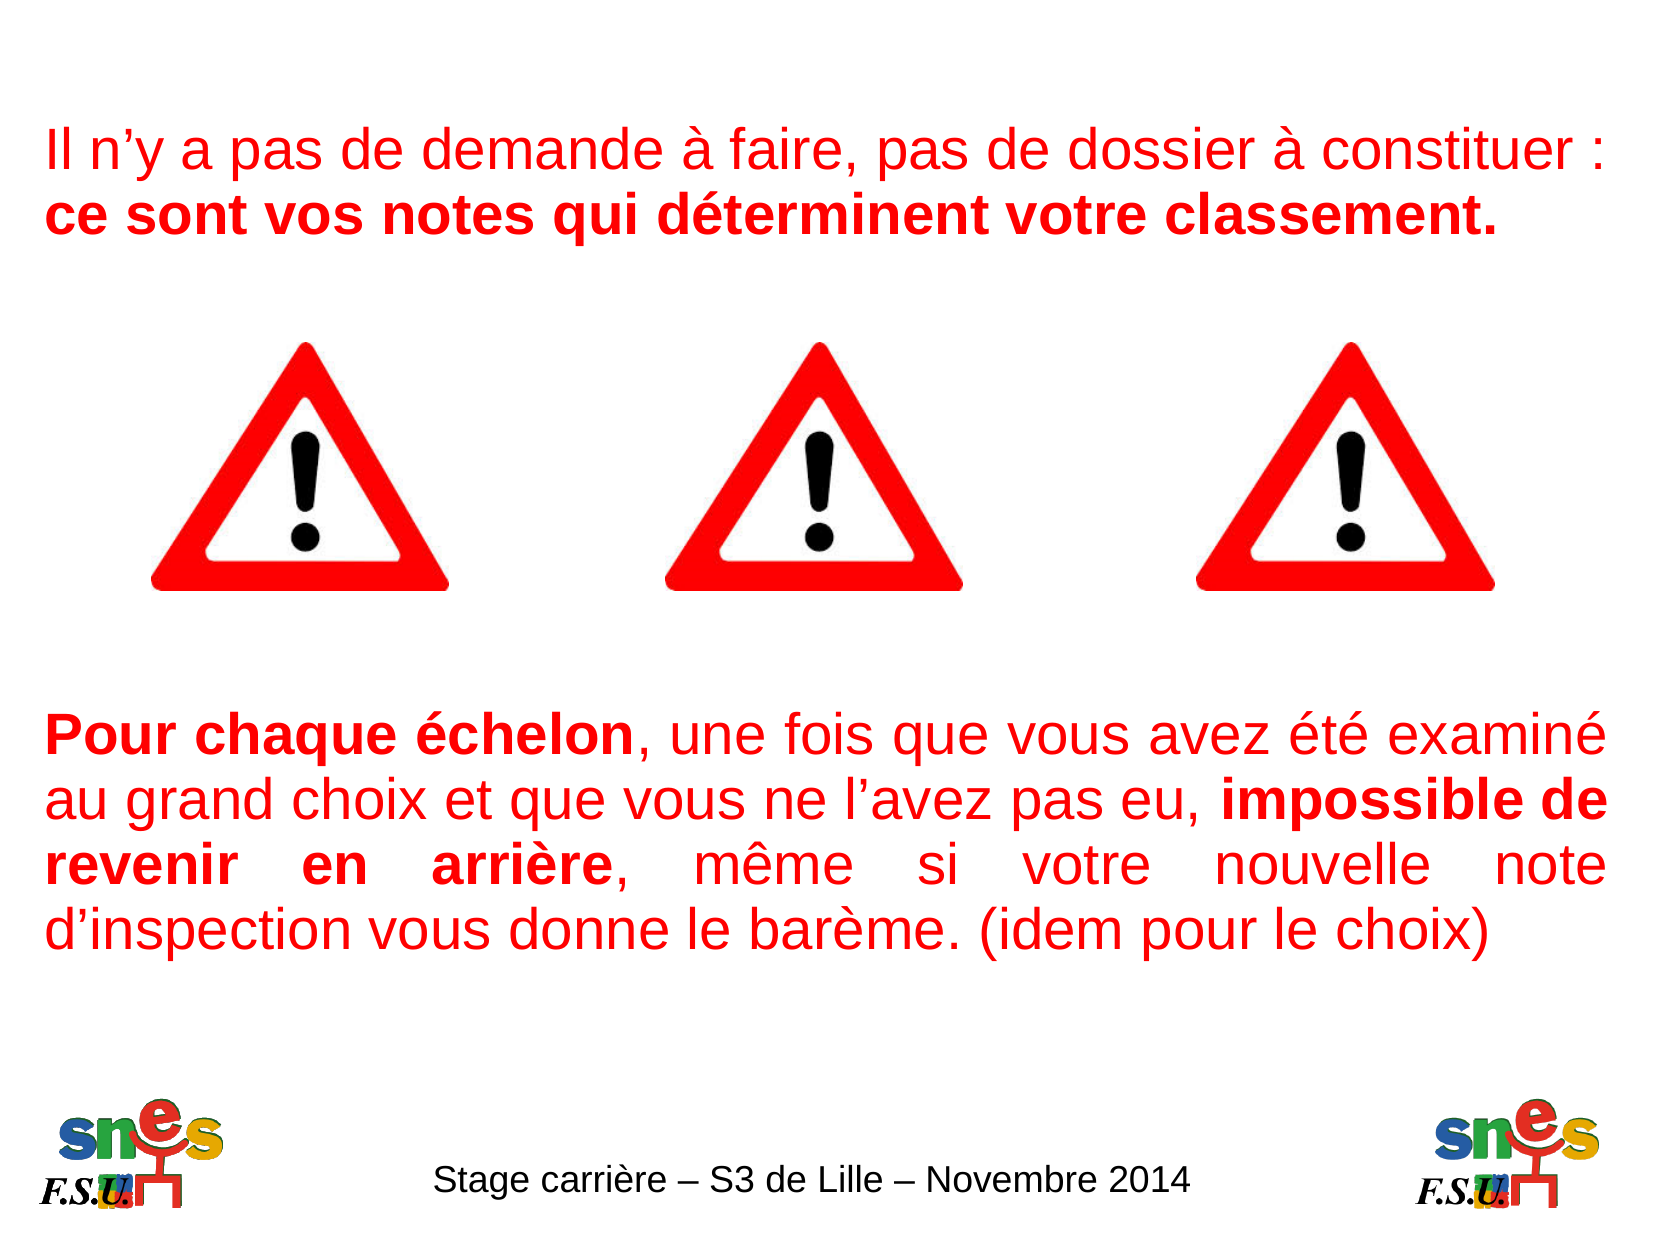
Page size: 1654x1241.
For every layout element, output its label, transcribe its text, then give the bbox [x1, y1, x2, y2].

picture [665, 342, 963, 591]
text_box Stage carrière – S3 de Lille – Novembre 2014 [324, 1151, 1300, 1209]
picture [151, 342, 449, 591]
picture [1196, 342, 1495, 591]
picture [36, 1092, 237, 1211]
picture [1412, 1092, 1613, 1211]
text_box Il n’y a pas de demande à faire, pas de dossier à constituer : ce sont vos notes qui déterminent votre classement. [29, 109, 1625, 322]
text_box Pour chaque échelon, une fois que vous avez été examiné au grand choix et que vous ne l’avez pas eu, impossible de revenir en arrière, même si votre nouvelle note d’inspection vous donne le barème. (idem pour le choix) [29, 693, 1625, 974]
